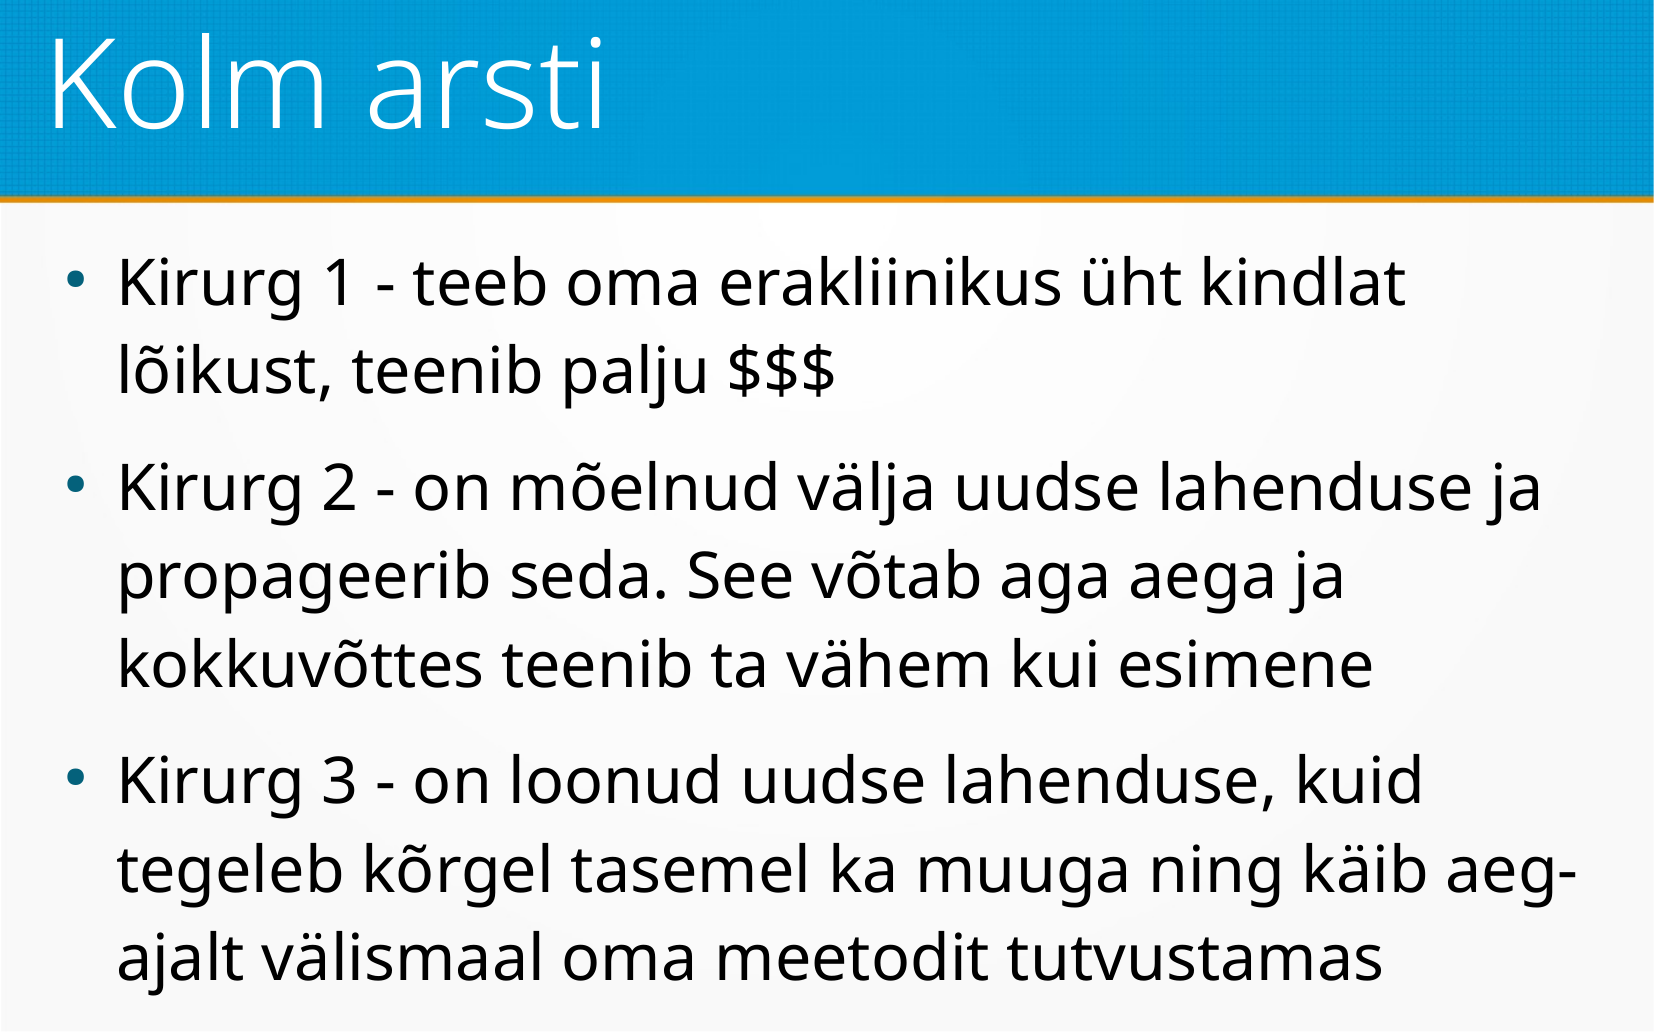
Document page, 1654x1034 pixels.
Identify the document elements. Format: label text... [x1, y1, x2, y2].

title Kolm arsti [43, 0, 1619, 166]
list Kirurg 1 - teeb oma erakliinikus üht kindlat lõikust, teenib palju $$$ Kirurg 2 - on mõelnud välja uudse lahenduse ja propageerib seda. See võtab aga aega ja kokkuvõttes teenib ta vähem kui esimene Kirurg 3 - on loonud uudse lahenduse, kuid tegeleb kõrgel tasemel ka muuga ning käib aeg-ajalt välismaal oma meetodit tutvustamas [47, 236, 1607, 1002]
picture [0, 195, 1654, 1034]
